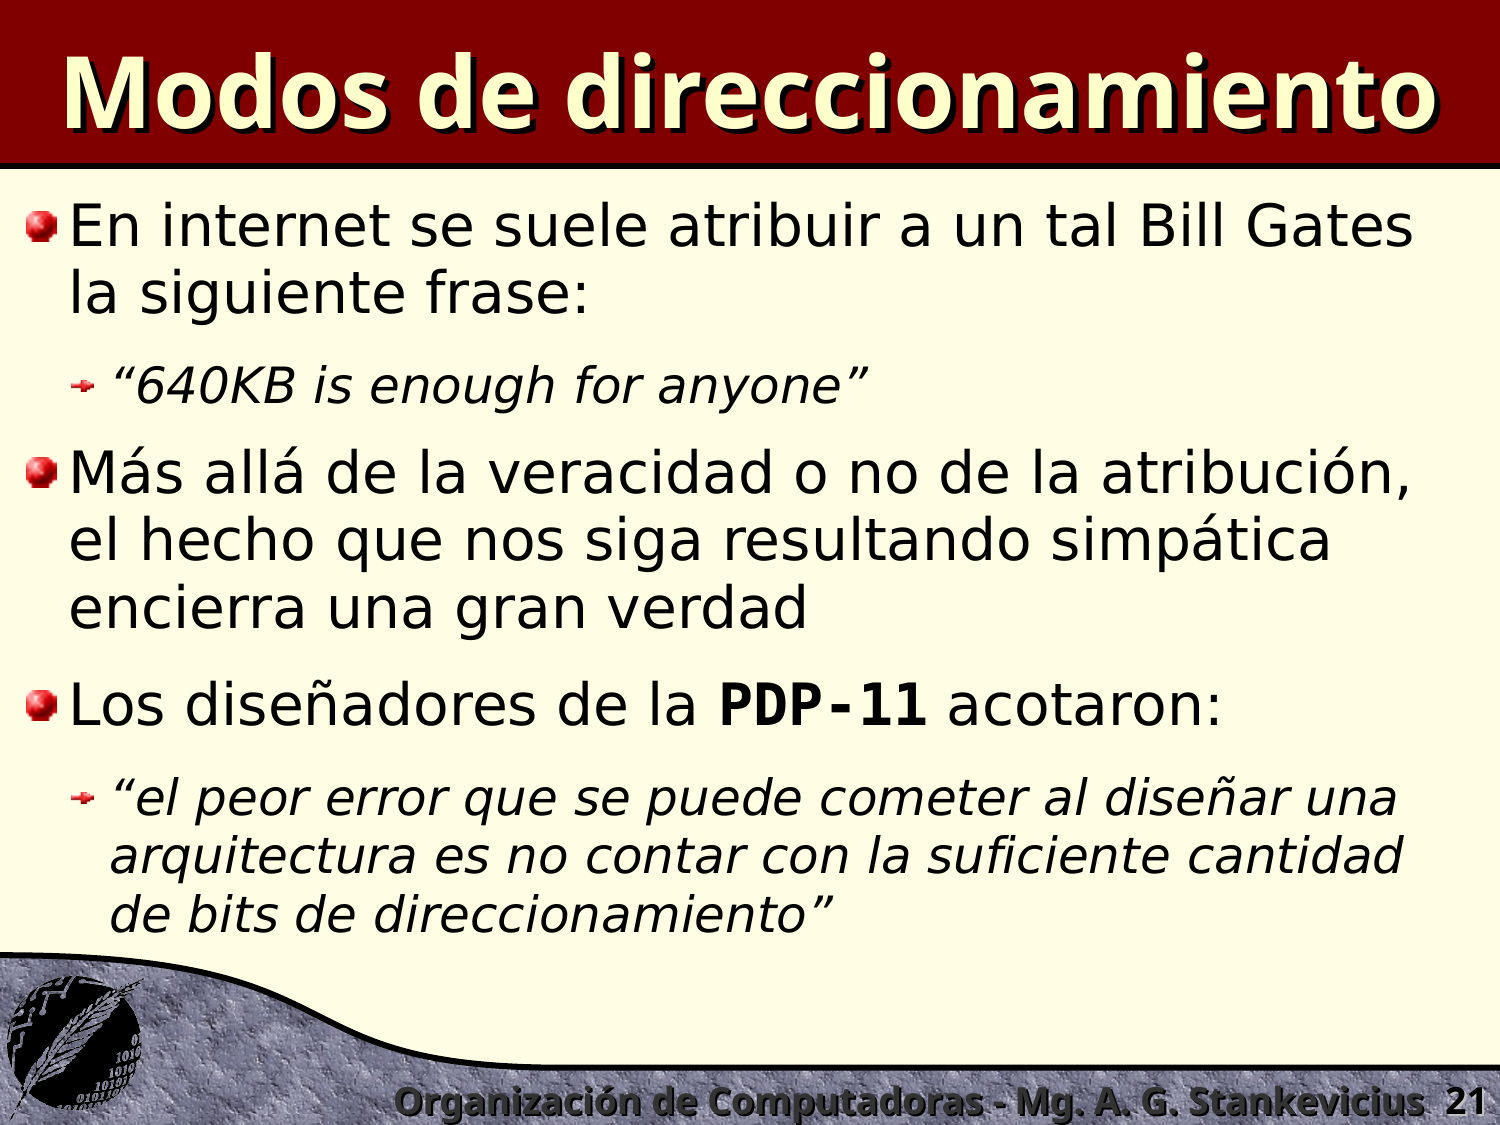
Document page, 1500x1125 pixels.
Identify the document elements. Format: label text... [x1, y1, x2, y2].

picture [1058, 1100, 1065, 1110]
list En internet se suele atribuir a un tal Bill Gates la siguiente frase: “640KB is enough for anyone” Más allá de la veracidad o no de la atribución, el hecho que nos siga resultando simpática encierra una gran verdad Los diseñadores de la PDP-11 acotaron: “el peor error que se puede cometer al diseñar una arquitectura es no contar con la suficiente cantidad de bits de direccionamiento” [11, 192, 1486, 947]
picture [802, 1100, 806, 1110]
picture [0, 959, 1500, 1125]
picture [448, 1100, 455, 1110]
title Modos de direccionamiento [15, 5, 1485, 160]
